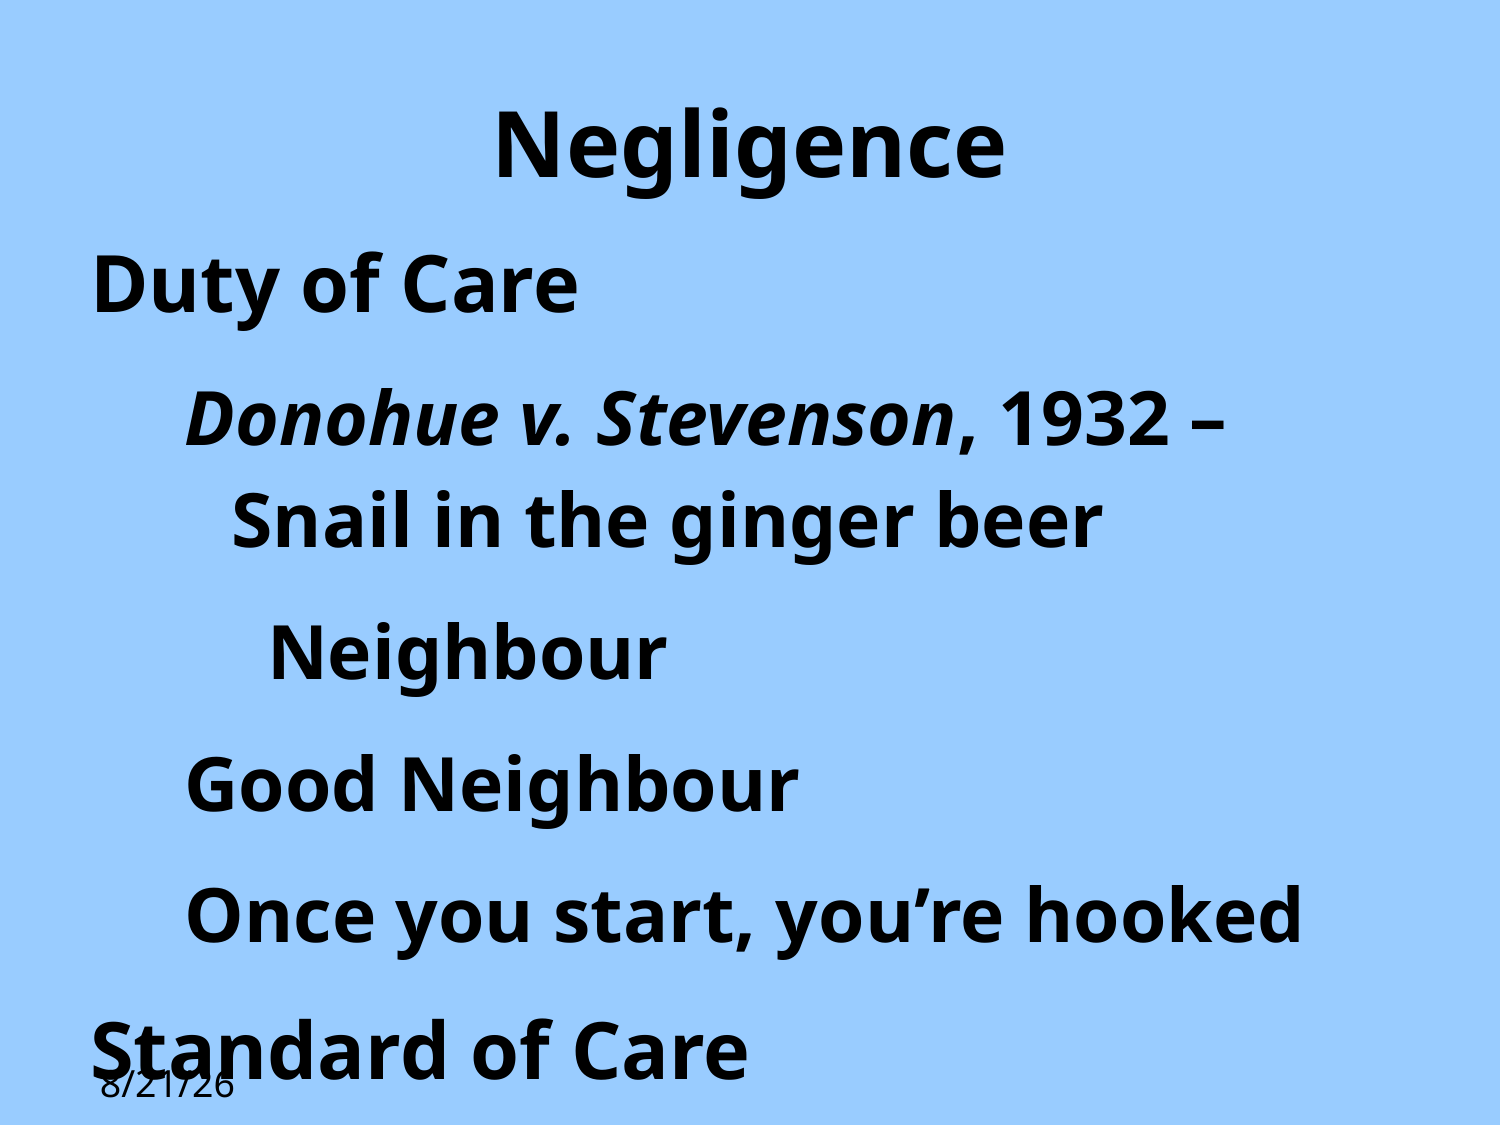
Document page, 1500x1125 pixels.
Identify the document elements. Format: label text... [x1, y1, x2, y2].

title Negligence [75, 33, 1425, 212]
list Duty of Care Donohue v. Stevenson, 1932 – Snail in the ginger beer Neighbour Good Neighbour Once you start, you’re hooked Standard of Care The standard by which you will be judged The standard to which you are trained “Industry Standard” Obligation to act reasonably What would a reasonable searcher do? Obligation of “Due Diligence” Do not go beyond your training [75, 212, 1425, 1125]
